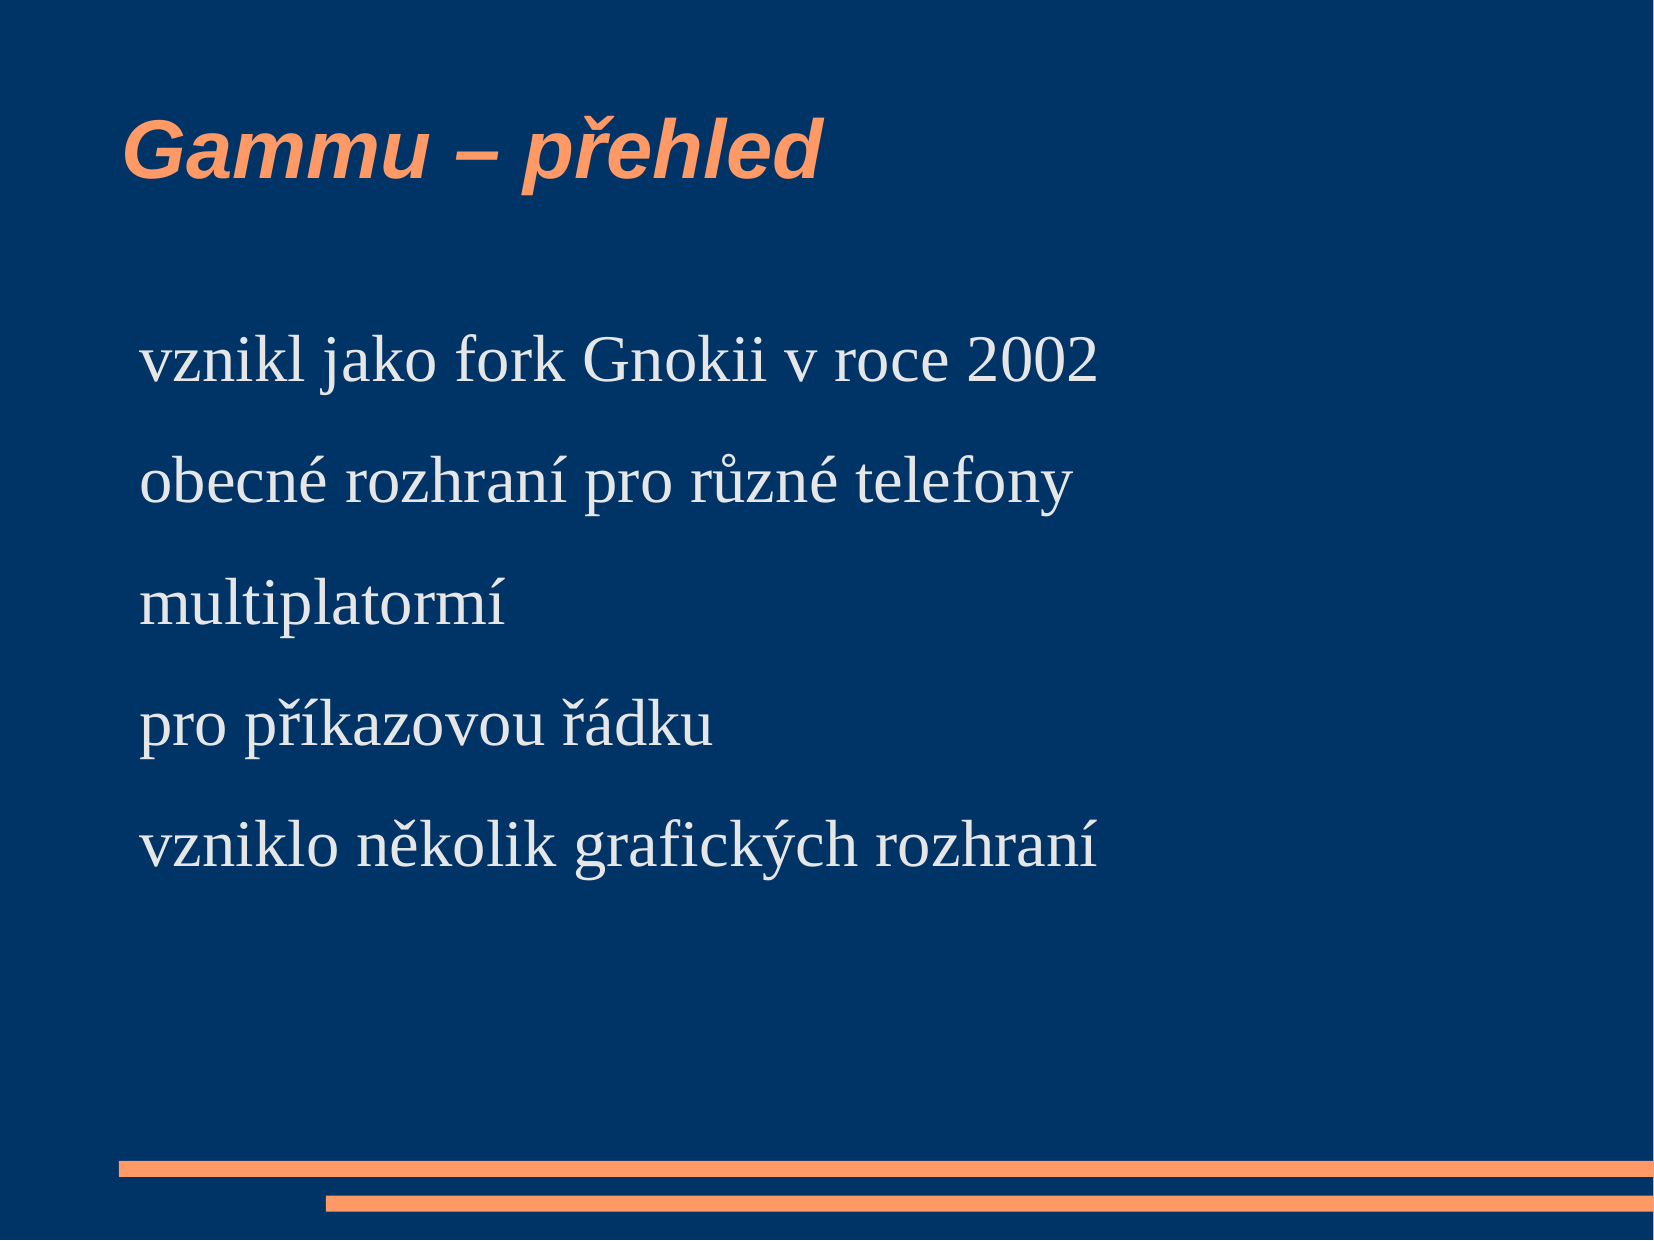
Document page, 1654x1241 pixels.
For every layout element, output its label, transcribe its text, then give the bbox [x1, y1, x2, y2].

title Gammu – přehled [121, 46, 1534, 254]
list vznikl jako fork Gnokii v roce 2002 obecné rozhraní pro různé telefony multiplatormí pro příkazovou řádku vzniklo několik grafických rozhraní [121, 322, 1561, 1133]
